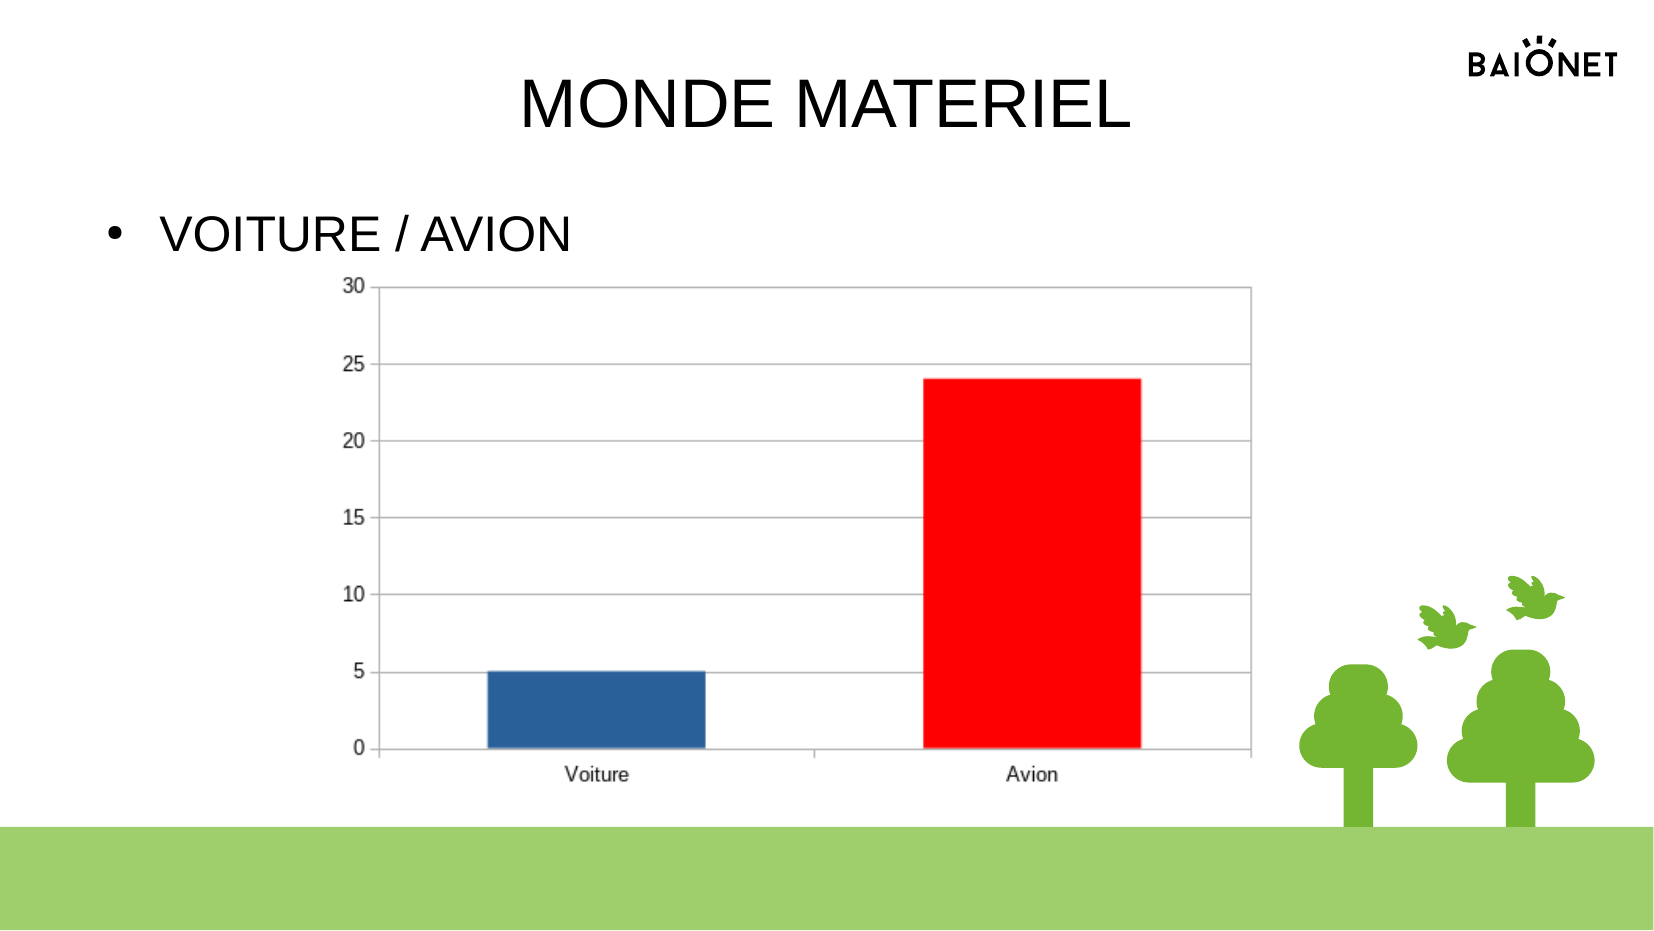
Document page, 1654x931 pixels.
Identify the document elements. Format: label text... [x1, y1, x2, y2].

picture [1461, 29, 1625, 82]
list VOITURE / AVION [88, 206, 1565, 739]
title MONDE MATERIEL [88, 29, 1565, 178]
picture [324, 265, 1271, 799]
